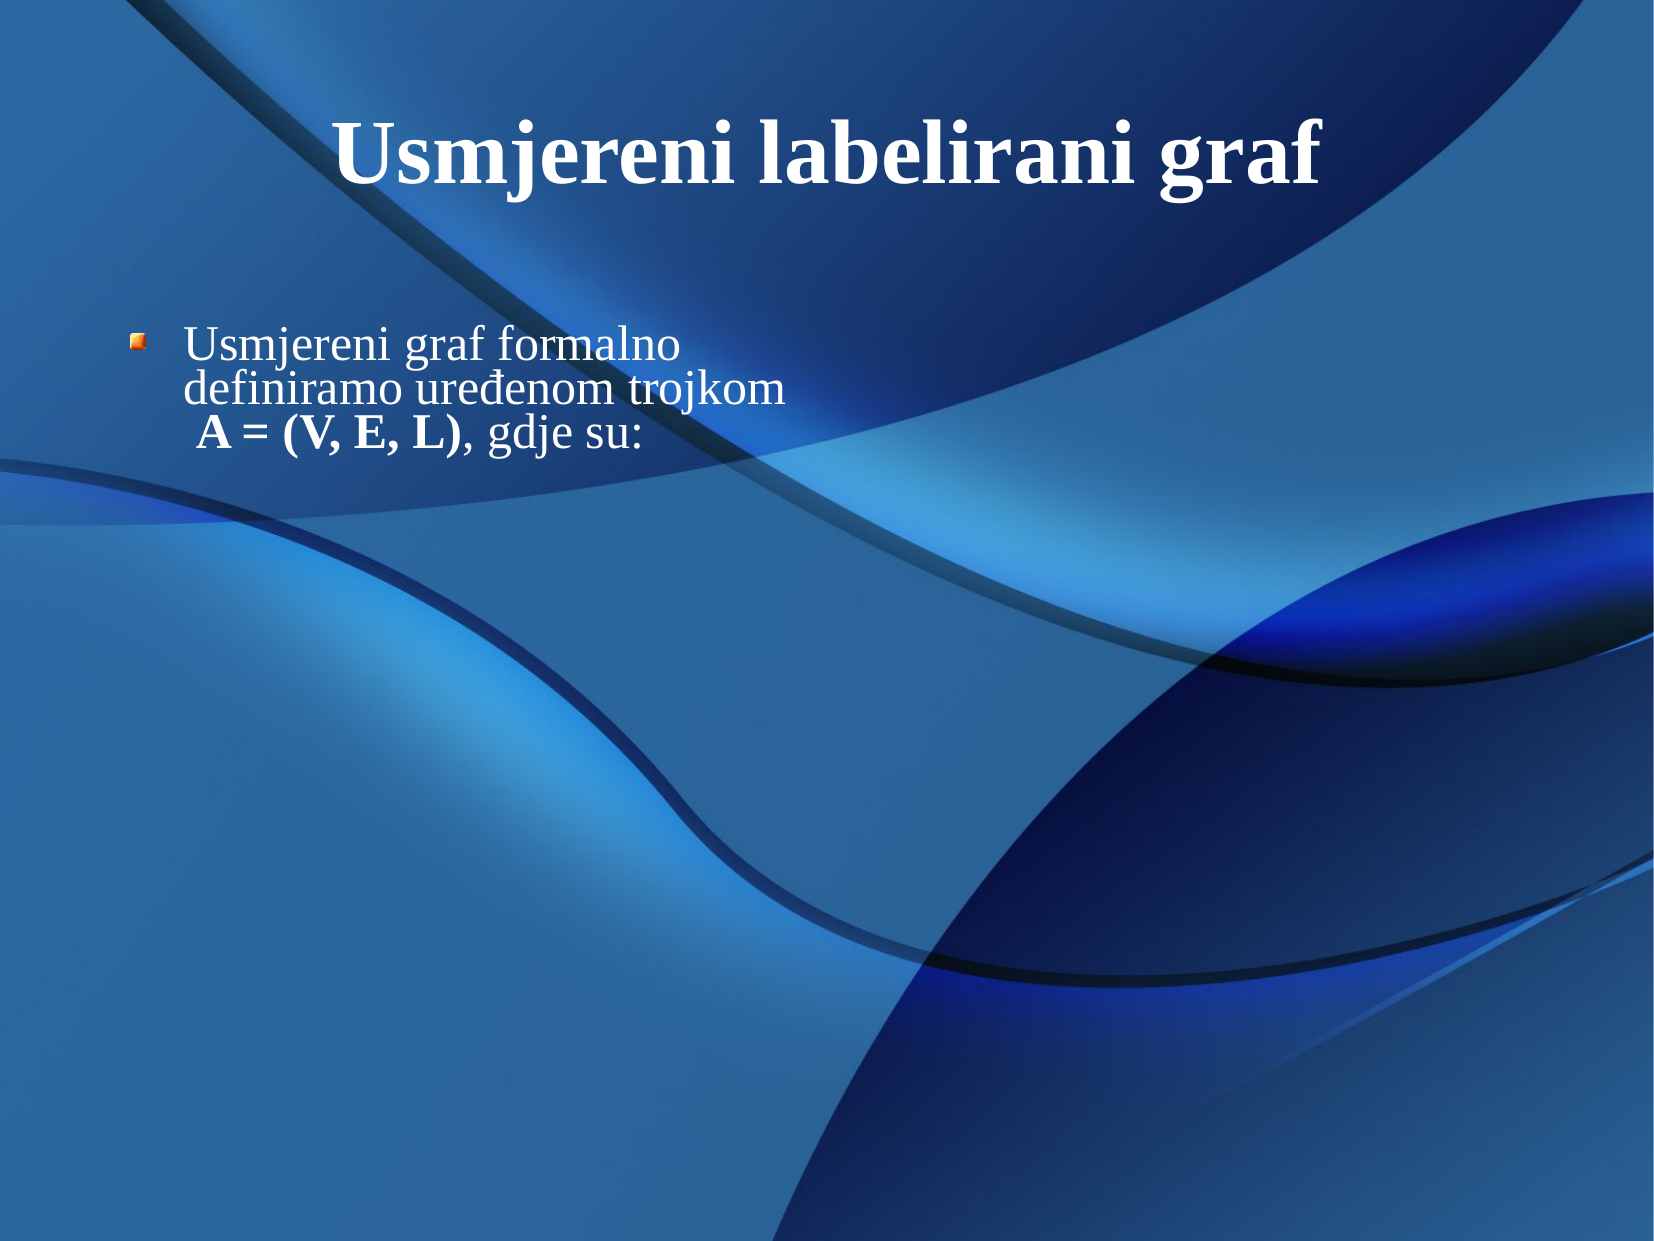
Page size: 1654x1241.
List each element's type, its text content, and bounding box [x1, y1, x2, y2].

title Usmjereni labelirani graf [82, 49, 1571, 257]
picture [0, 0, 1654, 1241]
list Usmjereni graf formalno definiramo uređenom trojkom A = (V, E, L), gdje su: [41, 324, 798, 1227]
